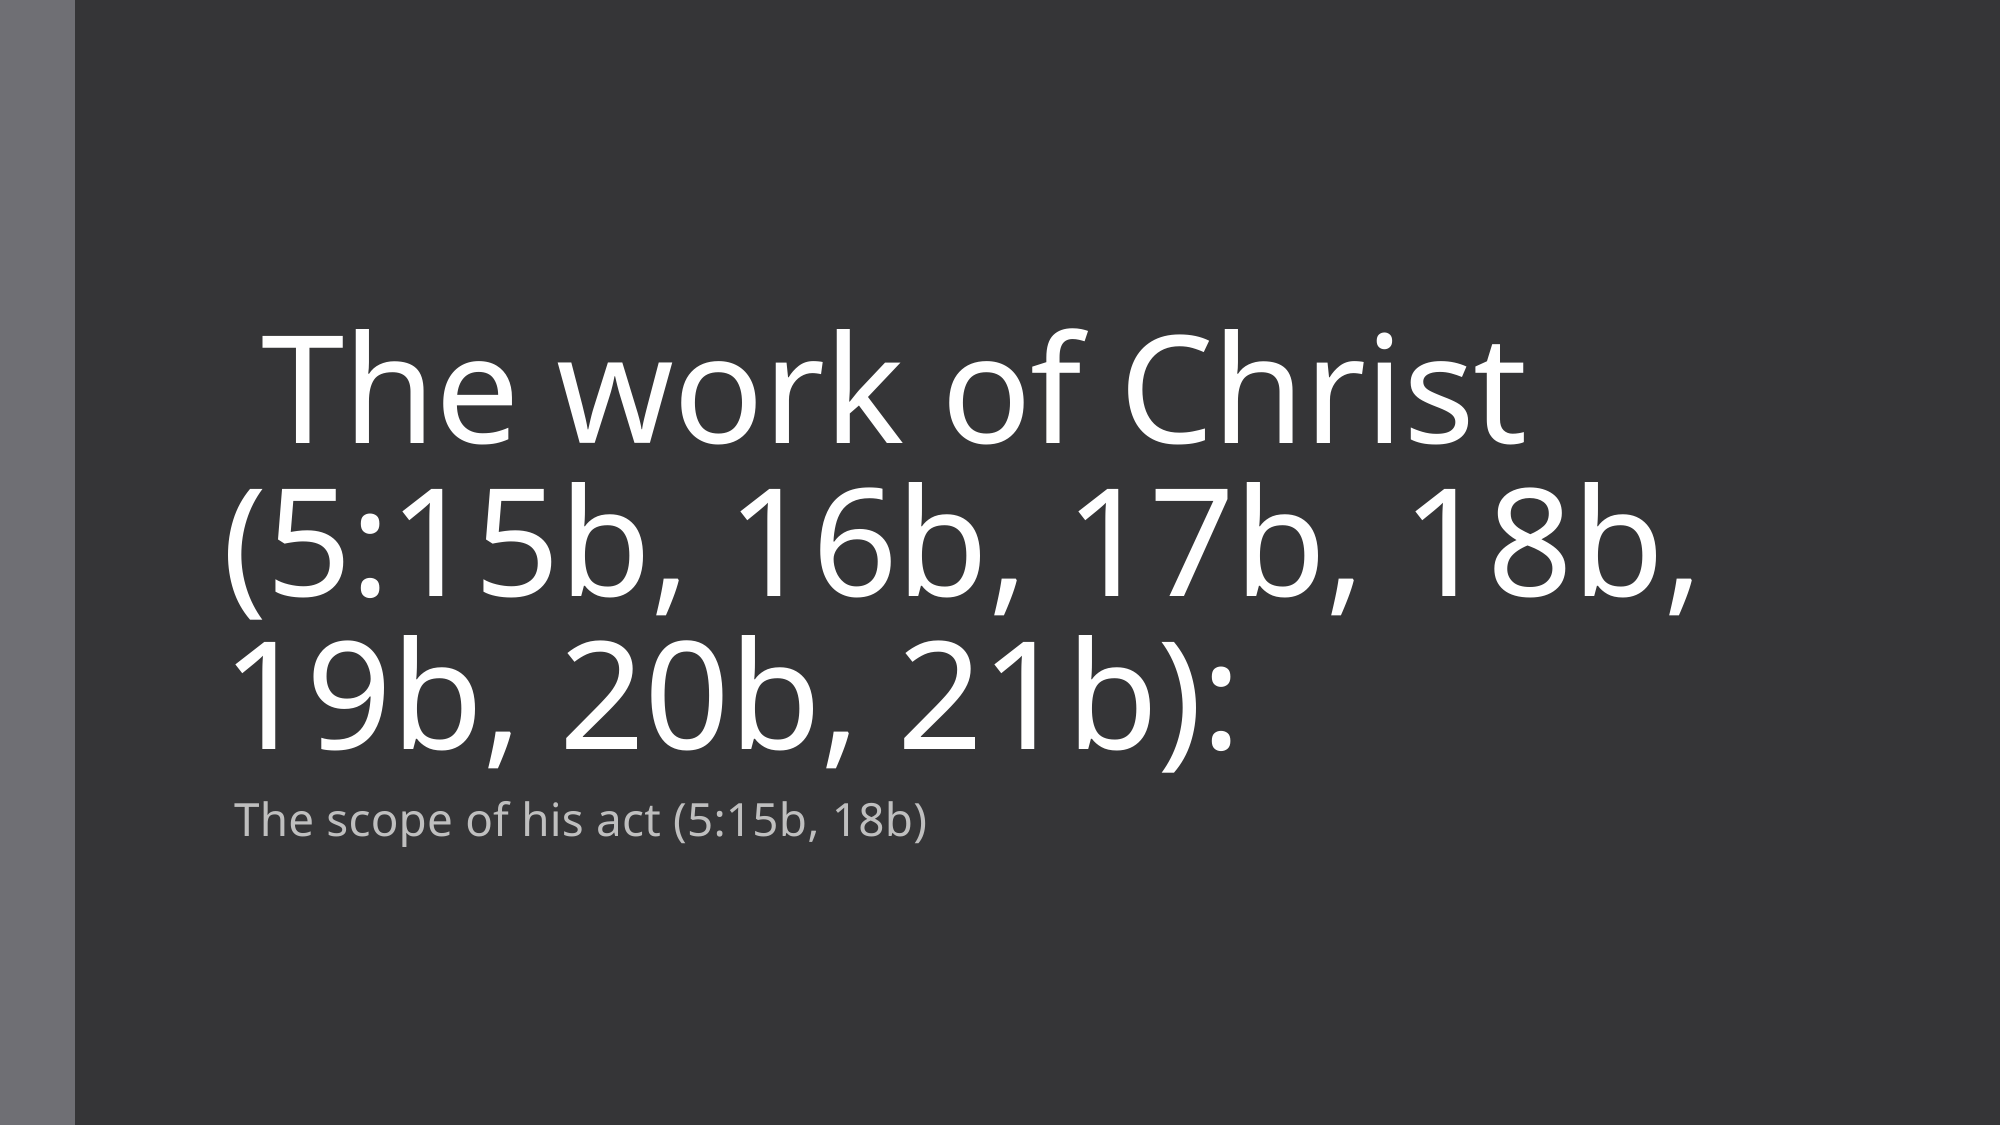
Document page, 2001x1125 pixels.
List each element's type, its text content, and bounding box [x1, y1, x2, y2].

subtitle The scope of his act (5:15b, 18b) [206, 787, 1752, 1066]
title The work of Christ (5:15b, 16b, 17b, 18b, 19b, 20b, 21b): [206, 124, 1752, 787]
